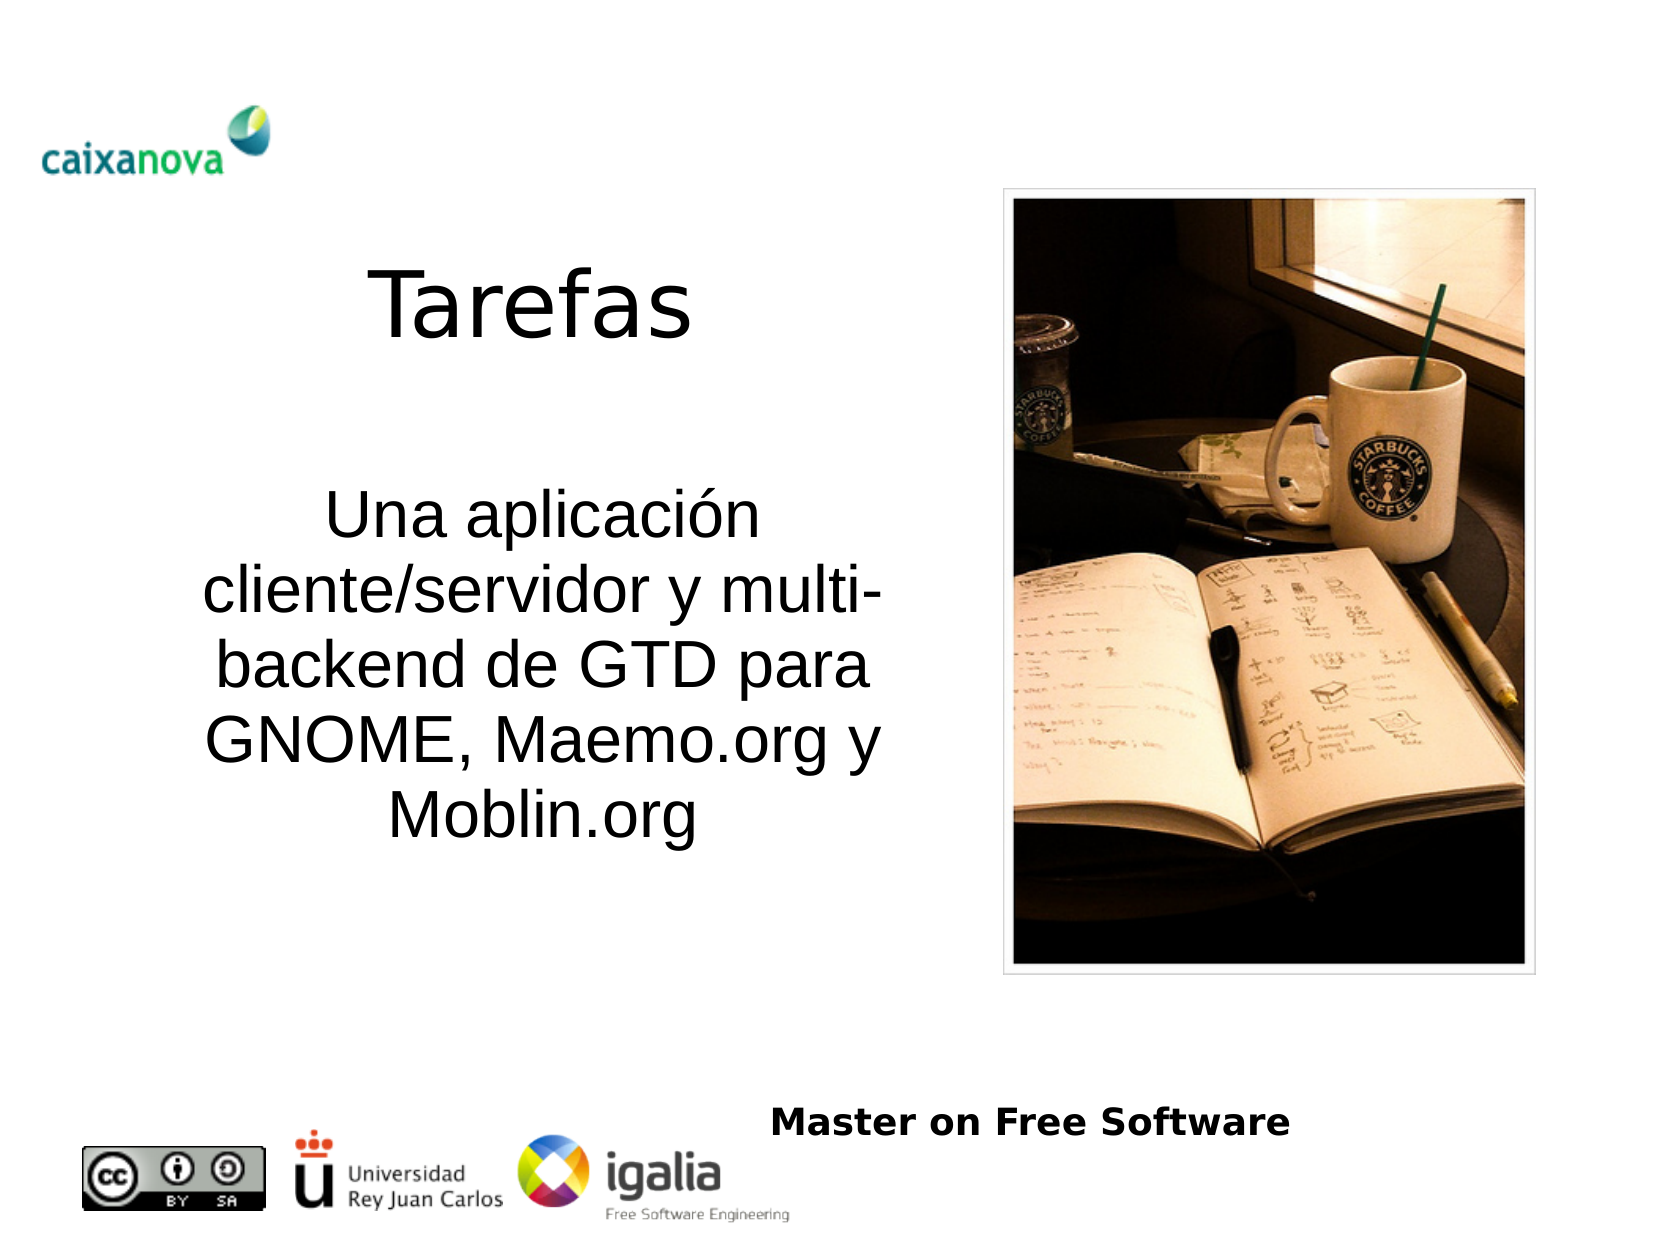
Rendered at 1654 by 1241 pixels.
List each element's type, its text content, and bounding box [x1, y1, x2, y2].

text_box Una aplicación cliente/servidor y multi-backend de GTD para GNOME, Maemo.org y Moblin.org [141, 354, 945, 975]
picture [29, 73, 284, 207]
picture [82, 1146, 266, 1211]
picture [1003, 188, 1536, 975]
picture [295, 1121, 811, 1235]
title Tarefas [88, 206, 975, 405]
